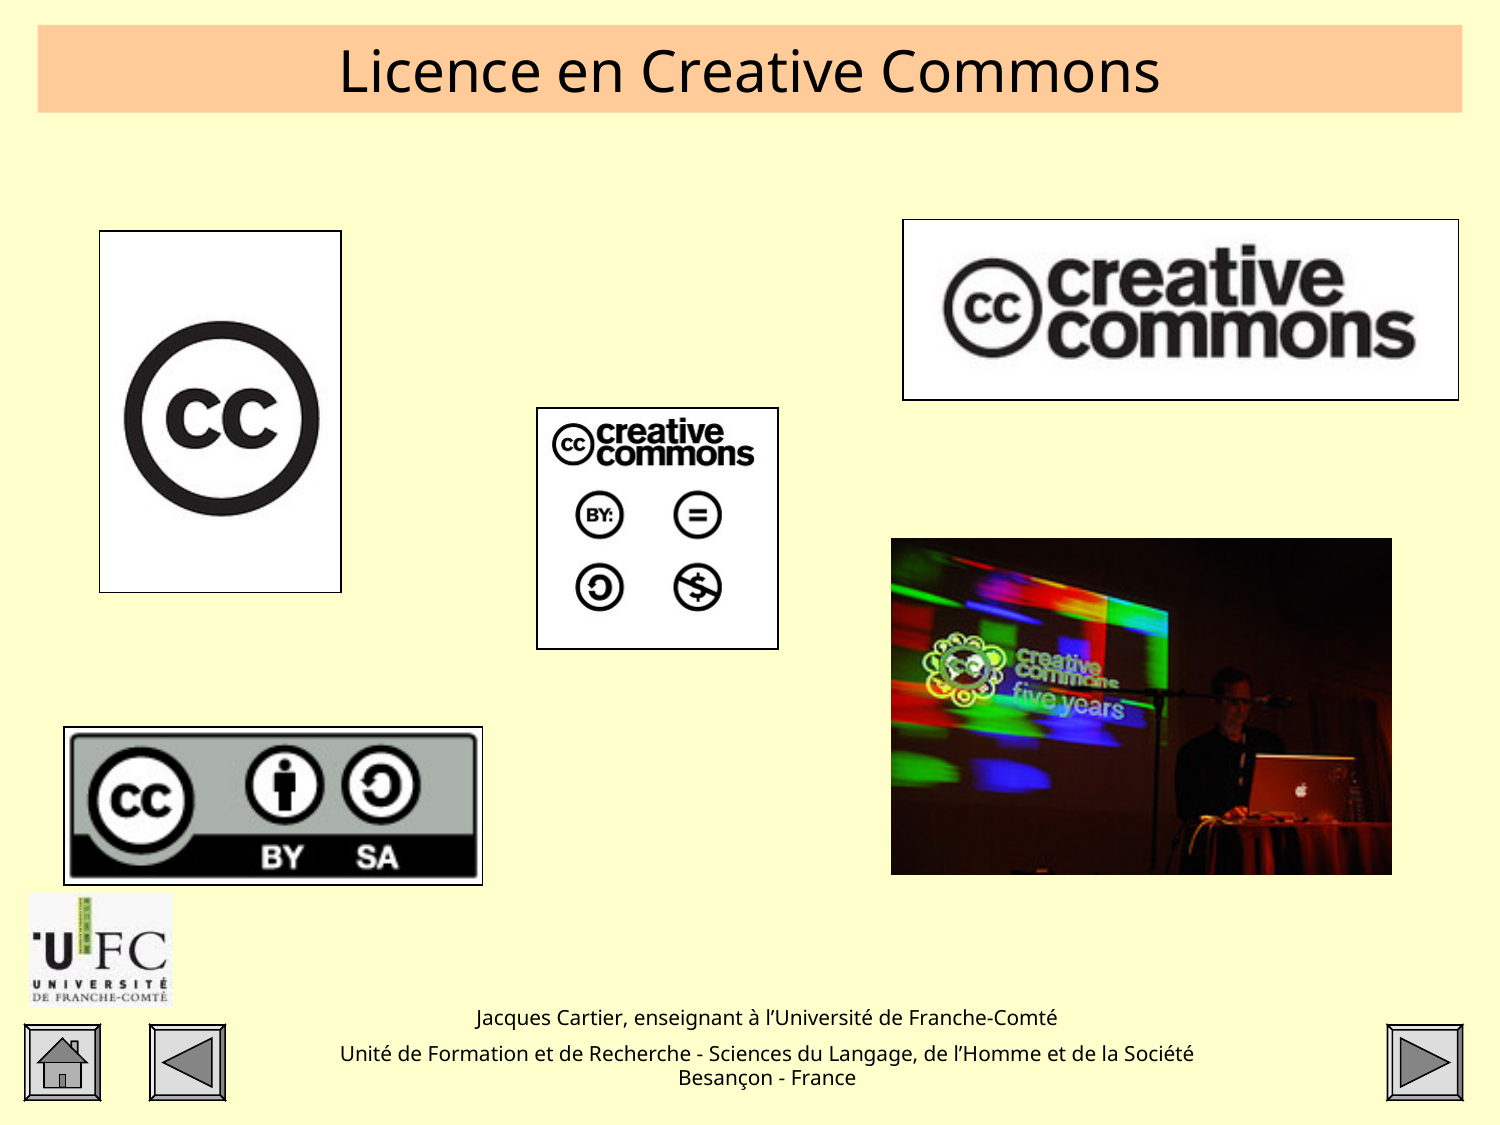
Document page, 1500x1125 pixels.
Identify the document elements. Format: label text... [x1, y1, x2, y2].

picture [64, 727, 482, 885]
picture [891, 538, 1392, 875]
picture [29, 893, 173, 1007]
picture [537, 408, 778, 649]
picture [903, 220, 1458, 400]
title Licence en Creative Commons [37, 24, 1463, 113]
picture [100, 231, 341, 592]
